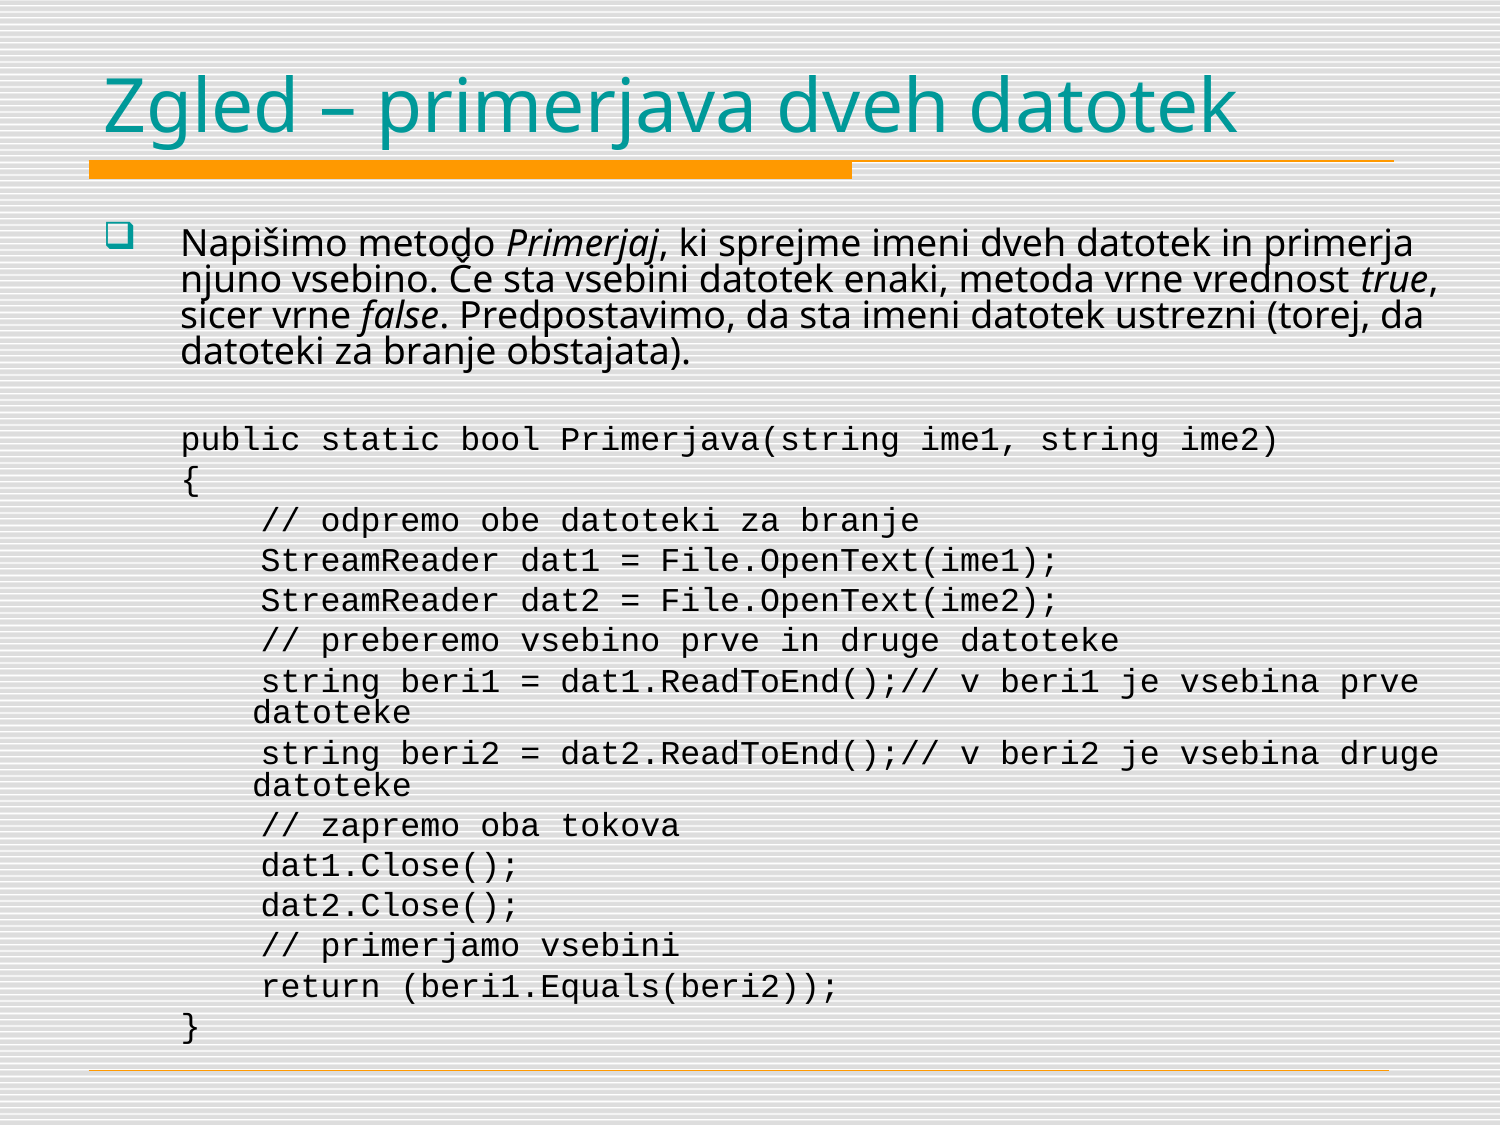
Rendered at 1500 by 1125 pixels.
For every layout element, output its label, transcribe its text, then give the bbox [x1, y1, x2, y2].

list Napišimo metodo Primerjaj, ki sprejme imeni dveh datotek in primerja njuno vsebino. Če sta vsebini datotek enaki, metoda vrne vrednost true, sicer vrne false. Predpostavimo, da sta imeni datotek ustrezni (torej, da datoteki za branje obstajata). public static bool Primerjava(string ime1, string ime2) { // odpremo obe datoteki za branje StreamReader dat1 = File.OpenText(ime1); StreamReader dat2 = File.OpenText(ime2); // preberemo vsebino prve in druge datoteke string beri1 = dat1.ReadToEnd();// v beri1 je vsebina prve datoteke string beri2 = dat2.ReadToEnd();// v beri2 je vsebina druge datoteke // zapremo oba tokova dat1.Close(); dat2.Close(); // primerjamo vsebini return (beri1.Equals(beri2)); } [88, 220, 1500, 1059]
title Zgled – primerjava dveh datotek [88, 42, 1401, 155]
picture [0, 0, 1500, 1125]
